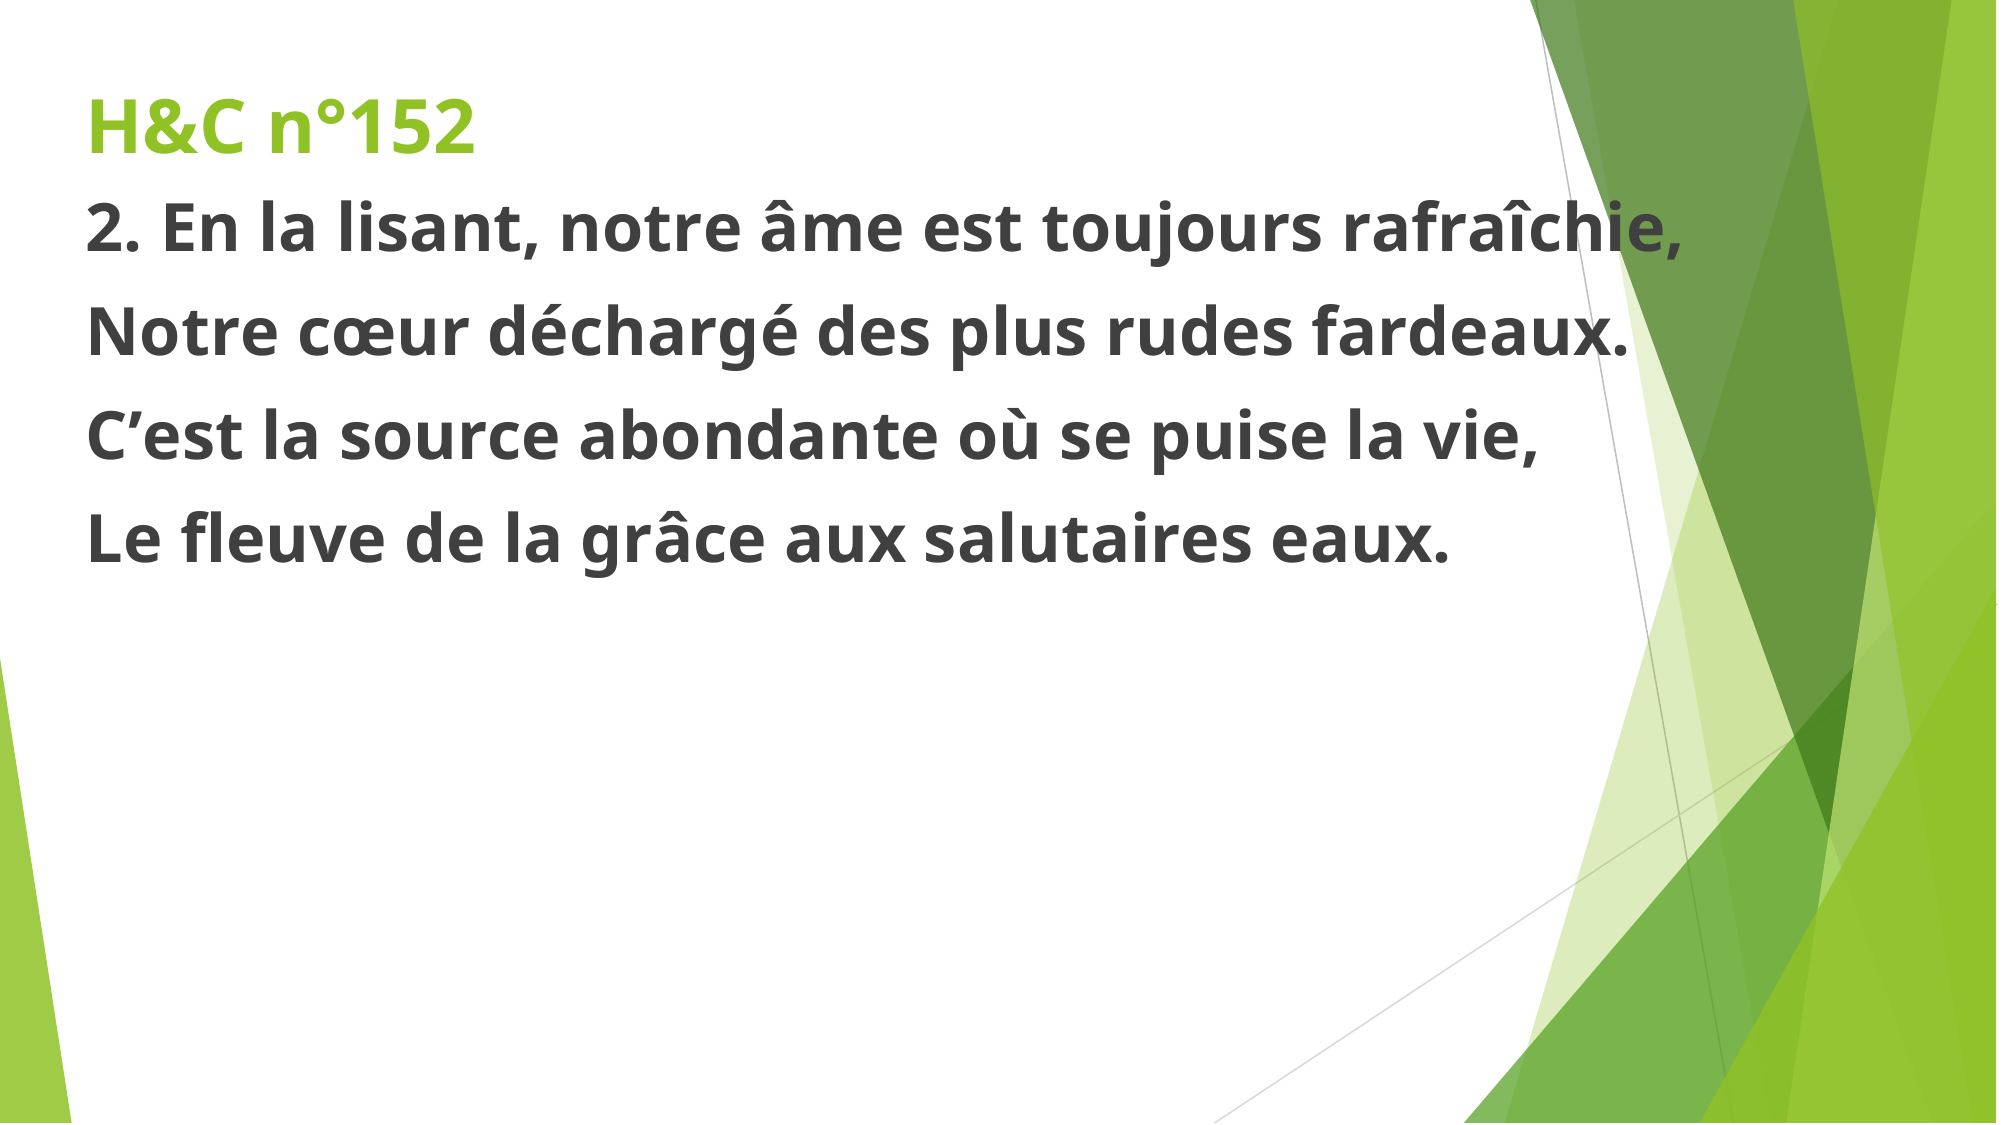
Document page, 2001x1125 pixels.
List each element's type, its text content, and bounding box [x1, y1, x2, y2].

text_box 2. En la lisant, notre âme est toujours rafraîchie, Notre cœur déchargé des plus rudes fardeaux. C’est la source abondante où se puise la vie, Le fleuve de la grâce aux salutaires eaux. [70, 165, 2001, 1075]
text_box H&C n°152 [70, 70, 863, 165]
